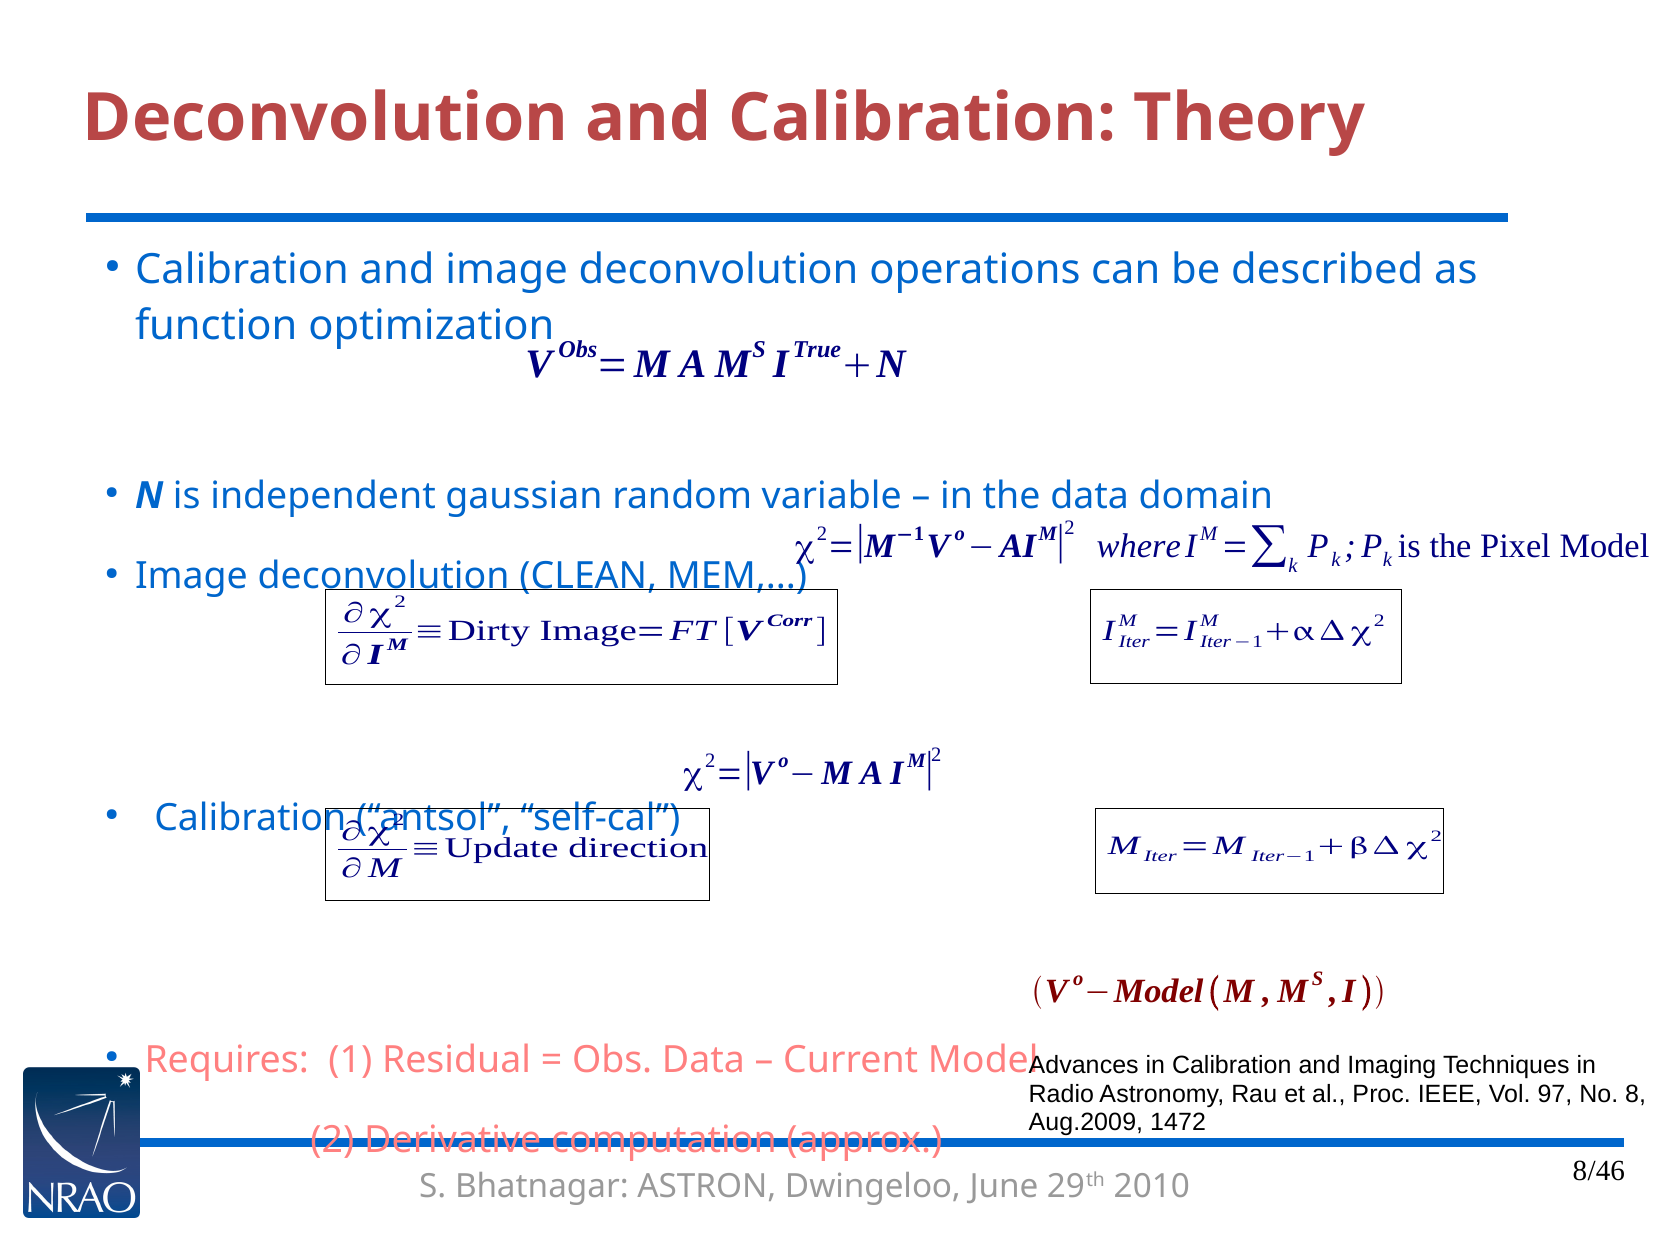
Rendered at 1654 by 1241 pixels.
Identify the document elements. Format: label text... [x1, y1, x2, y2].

chart [326, 811, 709, 884]
chart [326, 593, 836, 671]
chart [1444, 827, 1452, 865]
chart [1091, 611, 1394, 653]
text_box Advances in Calibration and Imaging Techniques in Radio Astronomy, Rau et al., Proc. IEEE, Vol. 97, No. 8, Aug.2009, 1472 [1013, 1043, 1654, 1143]
picture [23, 1067, 140, 1218]
chart [1023, 968, 1394, 1014]
chart [675, 744, 950, 793]
chart [786, 517, 1654, 578]
chart [515, 337, 916, 388]
list Calibration and image deconvolution operations can be described as function optimization N is independent gaussian random variable – in the data domain Image deconvolution (CLEAN, MEM,...) Calibration (“antsol”, “self-cal”) Requires: (1) Residual = Obs. Data – Current Model (2) Derivative computation (approx.) [87, 238, 1576, 1126]
chart [1096, 827, 1443, 865]
title Deconvolution and Calibration: Theory [82, 49, 1571, 180]
